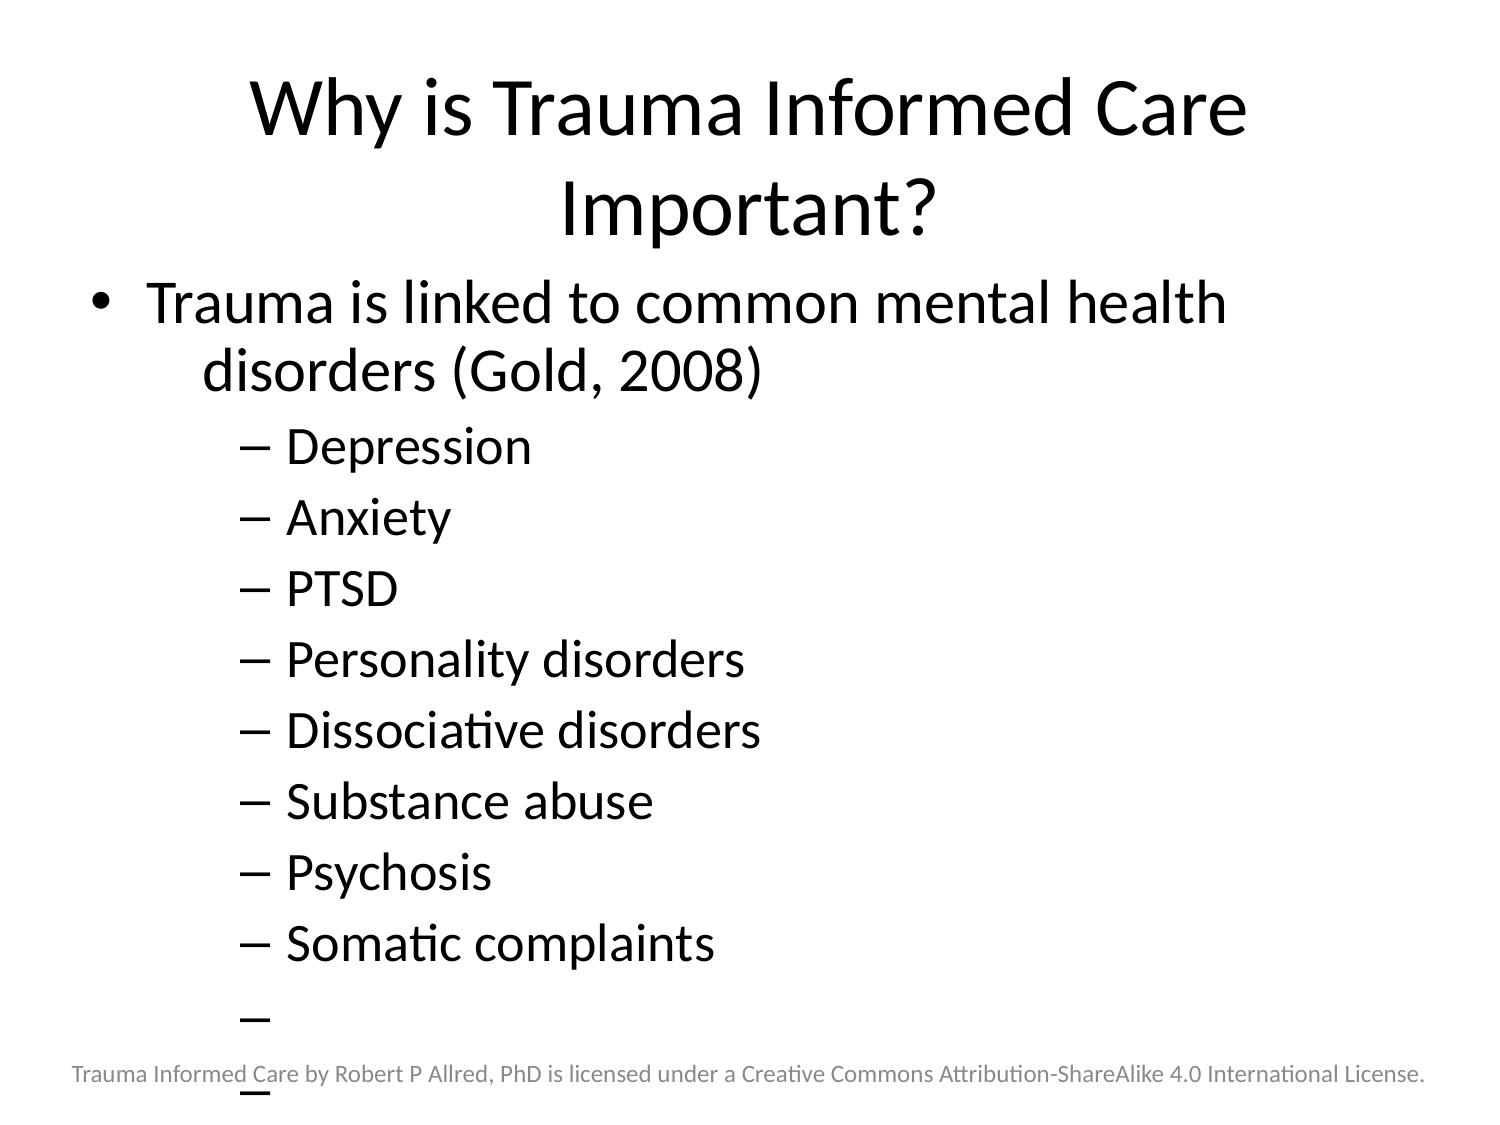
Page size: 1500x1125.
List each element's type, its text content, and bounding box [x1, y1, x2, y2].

list Trauma is linked to common mental health disorders (Gold, 2008) Depression Anxiety PTSD Personality disorders Dissociative disorders Substance abuse Psychosis Somatic complaints [75, 262, 1426, 1005]
text_box Trauma Informed Care by Robert P Allred, PhD is licensed under a Creative Commons Attribution-ShareAlike 4.0 International License. [50, 1042, 1451, 1103]
title Why is Trauma Informed Care Important? [75, 45, 1426, 233]
